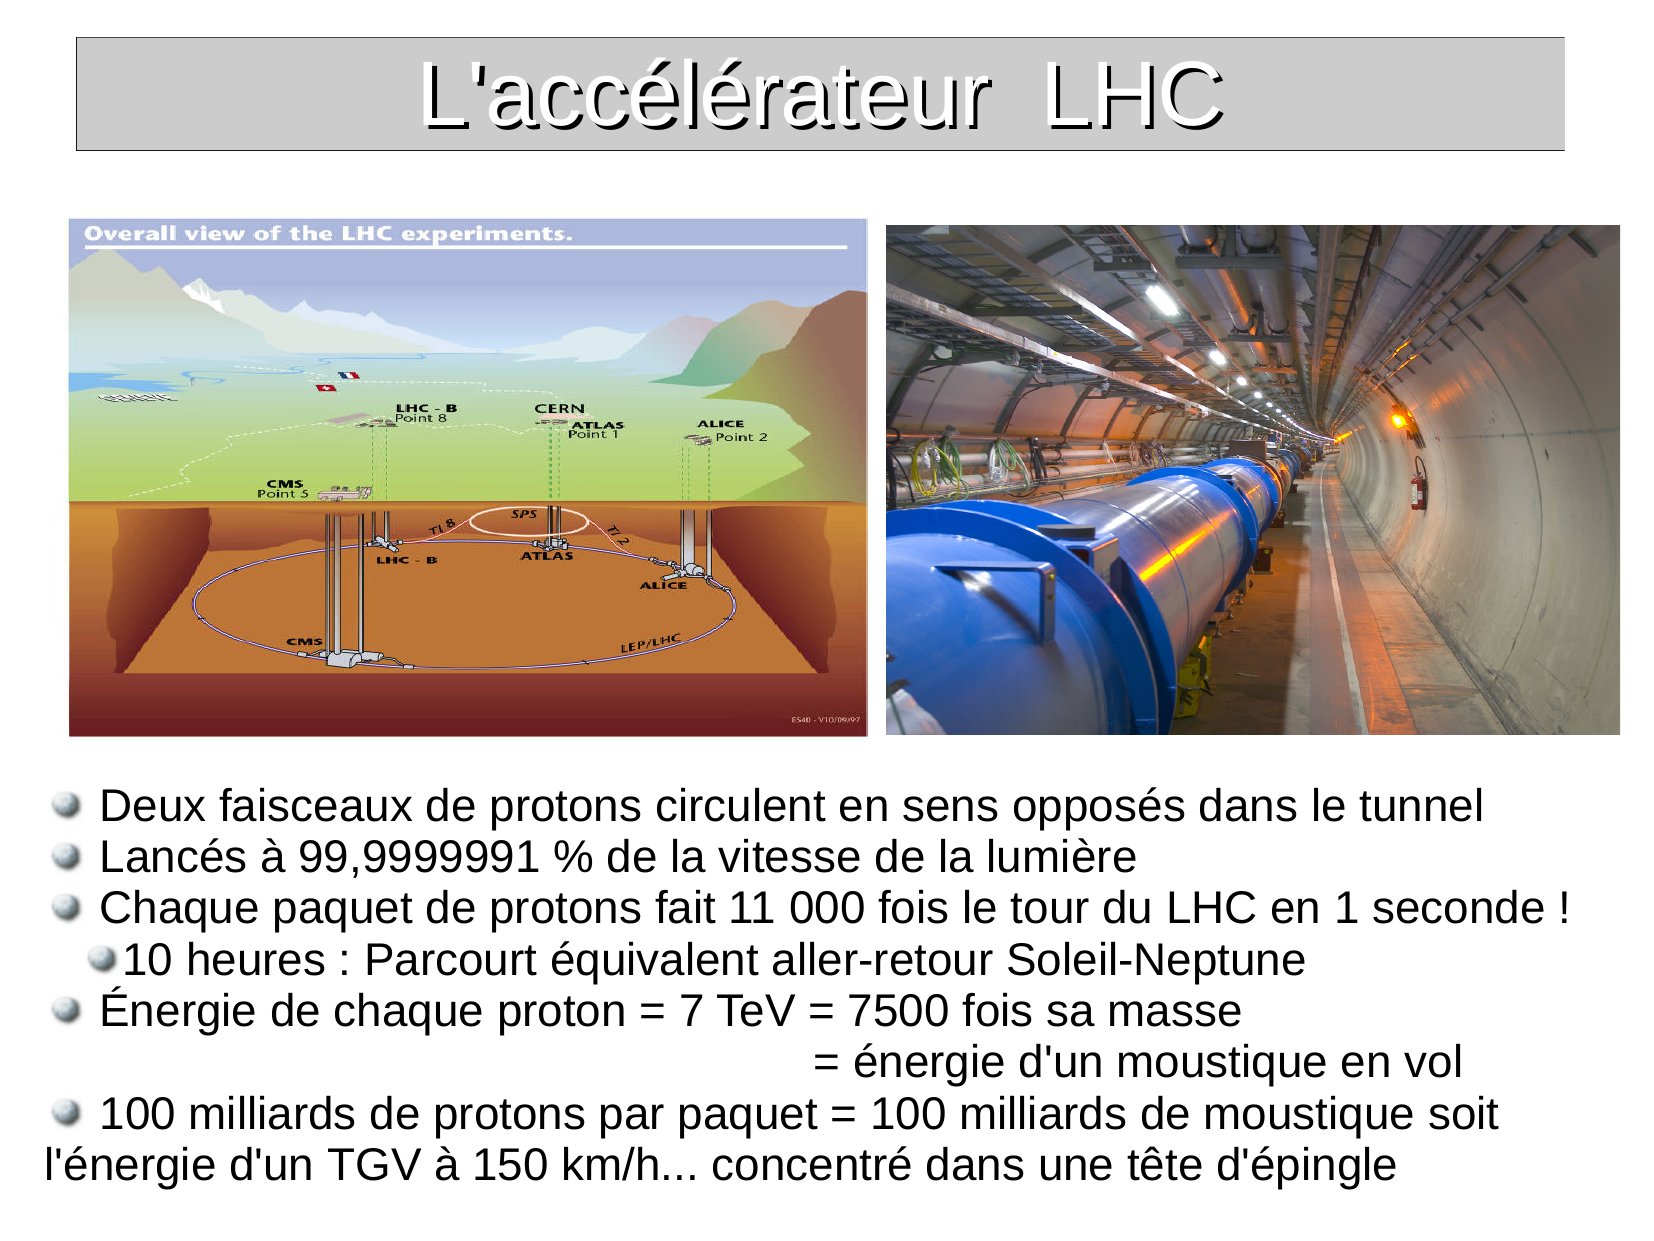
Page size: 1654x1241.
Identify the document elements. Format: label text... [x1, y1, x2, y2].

title L'accélérateur LHC [76, 37, 1565, 151]
picture [54, 209, 1621, 751]
text_box Deux faisceaux de protons circulent en sens opposés dans le tunnel Lancés à 99,9999991 % de la vitesse de la lumière Chaque paquet de protons fait 11 000 fois le tour du LHC en 1 seconde ! 10 heures : Parcourt équivalent aller-retour Soleil-Neptune Énergie de chaque proton = 7 TeV = 7500 fois sa masse = énergie d'un moustique en vol 100 milliards de protons par paquet = 100 milliards de moustique soit l'énergie d'un TGV à 150 km/h... concentré dans une tête d'épingle [30, 772, 1636, 1216]
